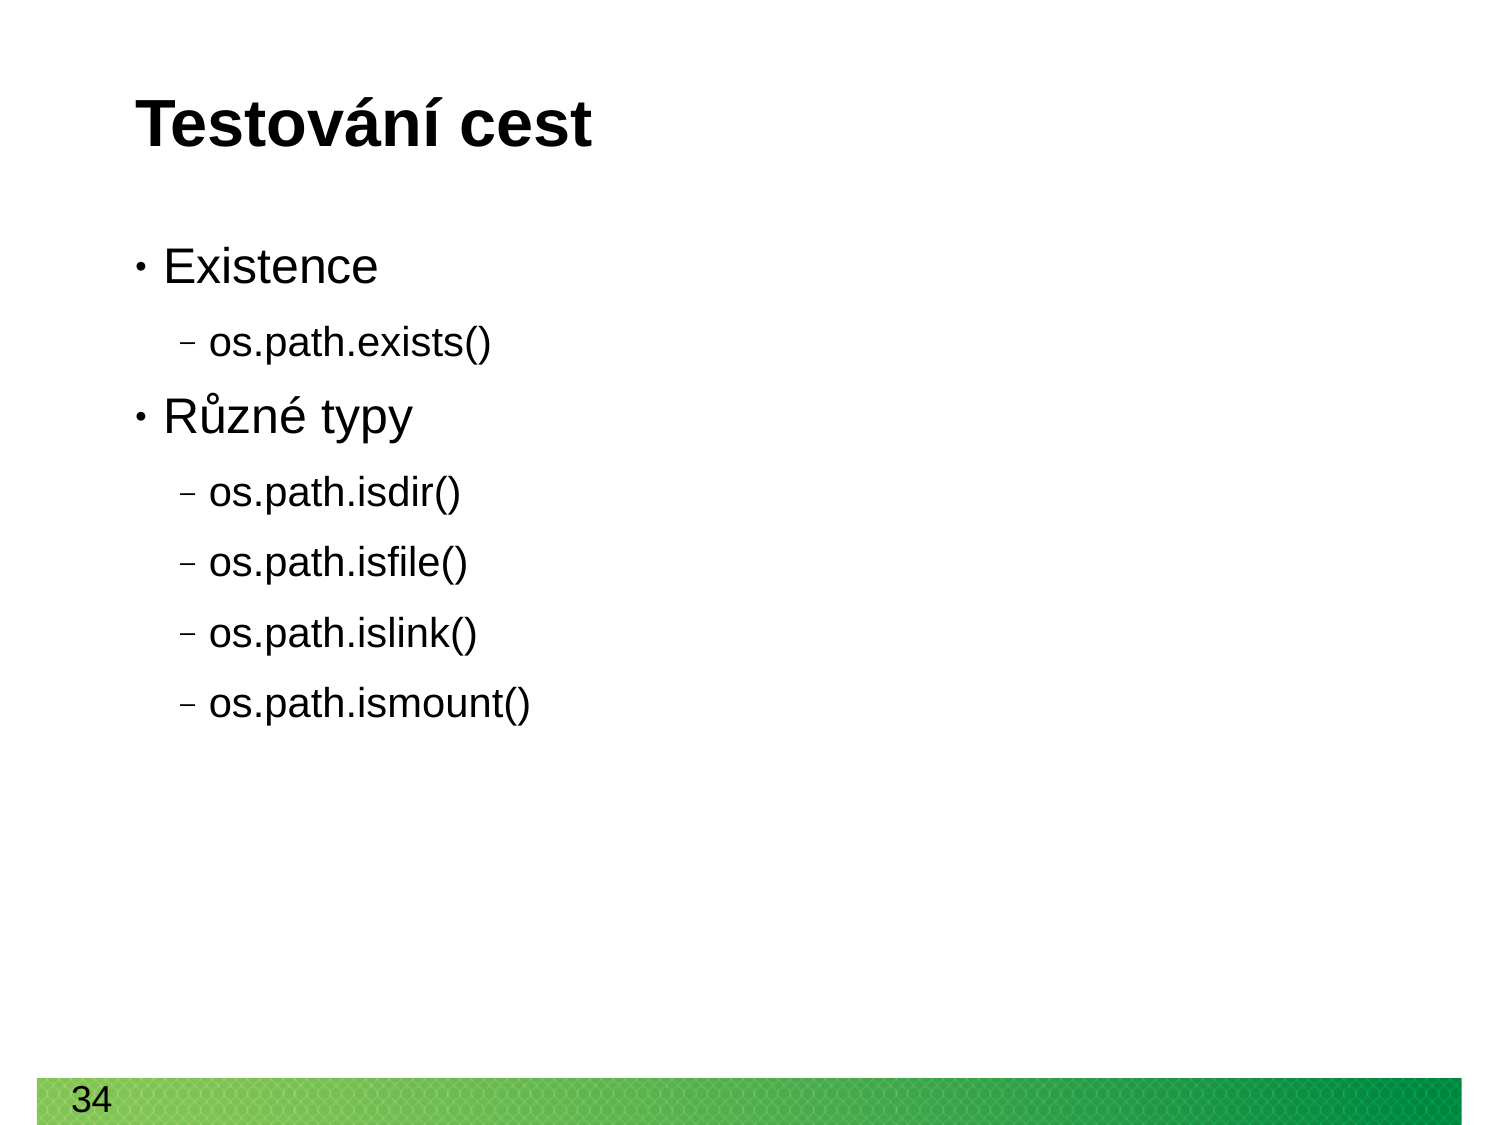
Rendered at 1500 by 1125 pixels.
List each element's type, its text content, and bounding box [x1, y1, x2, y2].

title Testování cest [135, 41, 1372, 204]
list Existence os.path.exists() Různé typy os.path.isdir() os.path.isfile() os.path.islink() os.path.ismount() [135, 238, 1372, 892]
picture [36, 1078, 1462, 1125]
